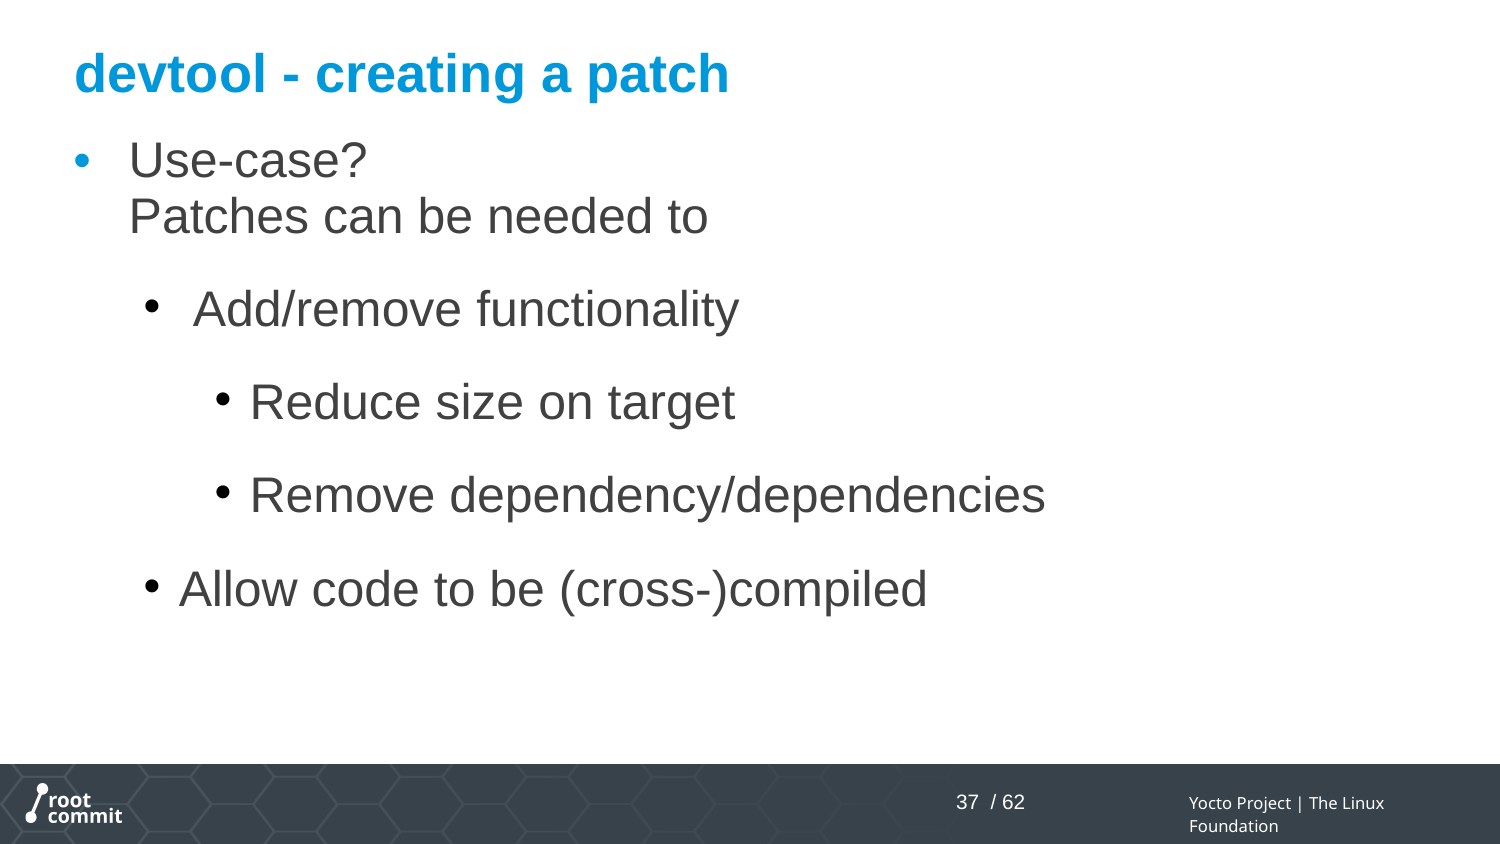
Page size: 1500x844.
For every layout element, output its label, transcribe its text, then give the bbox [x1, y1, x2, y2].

picture [0, 0, 1500, 844]
text_box Use-case? Patches can be needed to Add/remove functionality Reduce size on target Remove dependency/dependencies Allow code to be (cross-)compiled [72, 132, 1422, 743]
text_box devtool - creating a patch [74, 50, 1424, 159]
